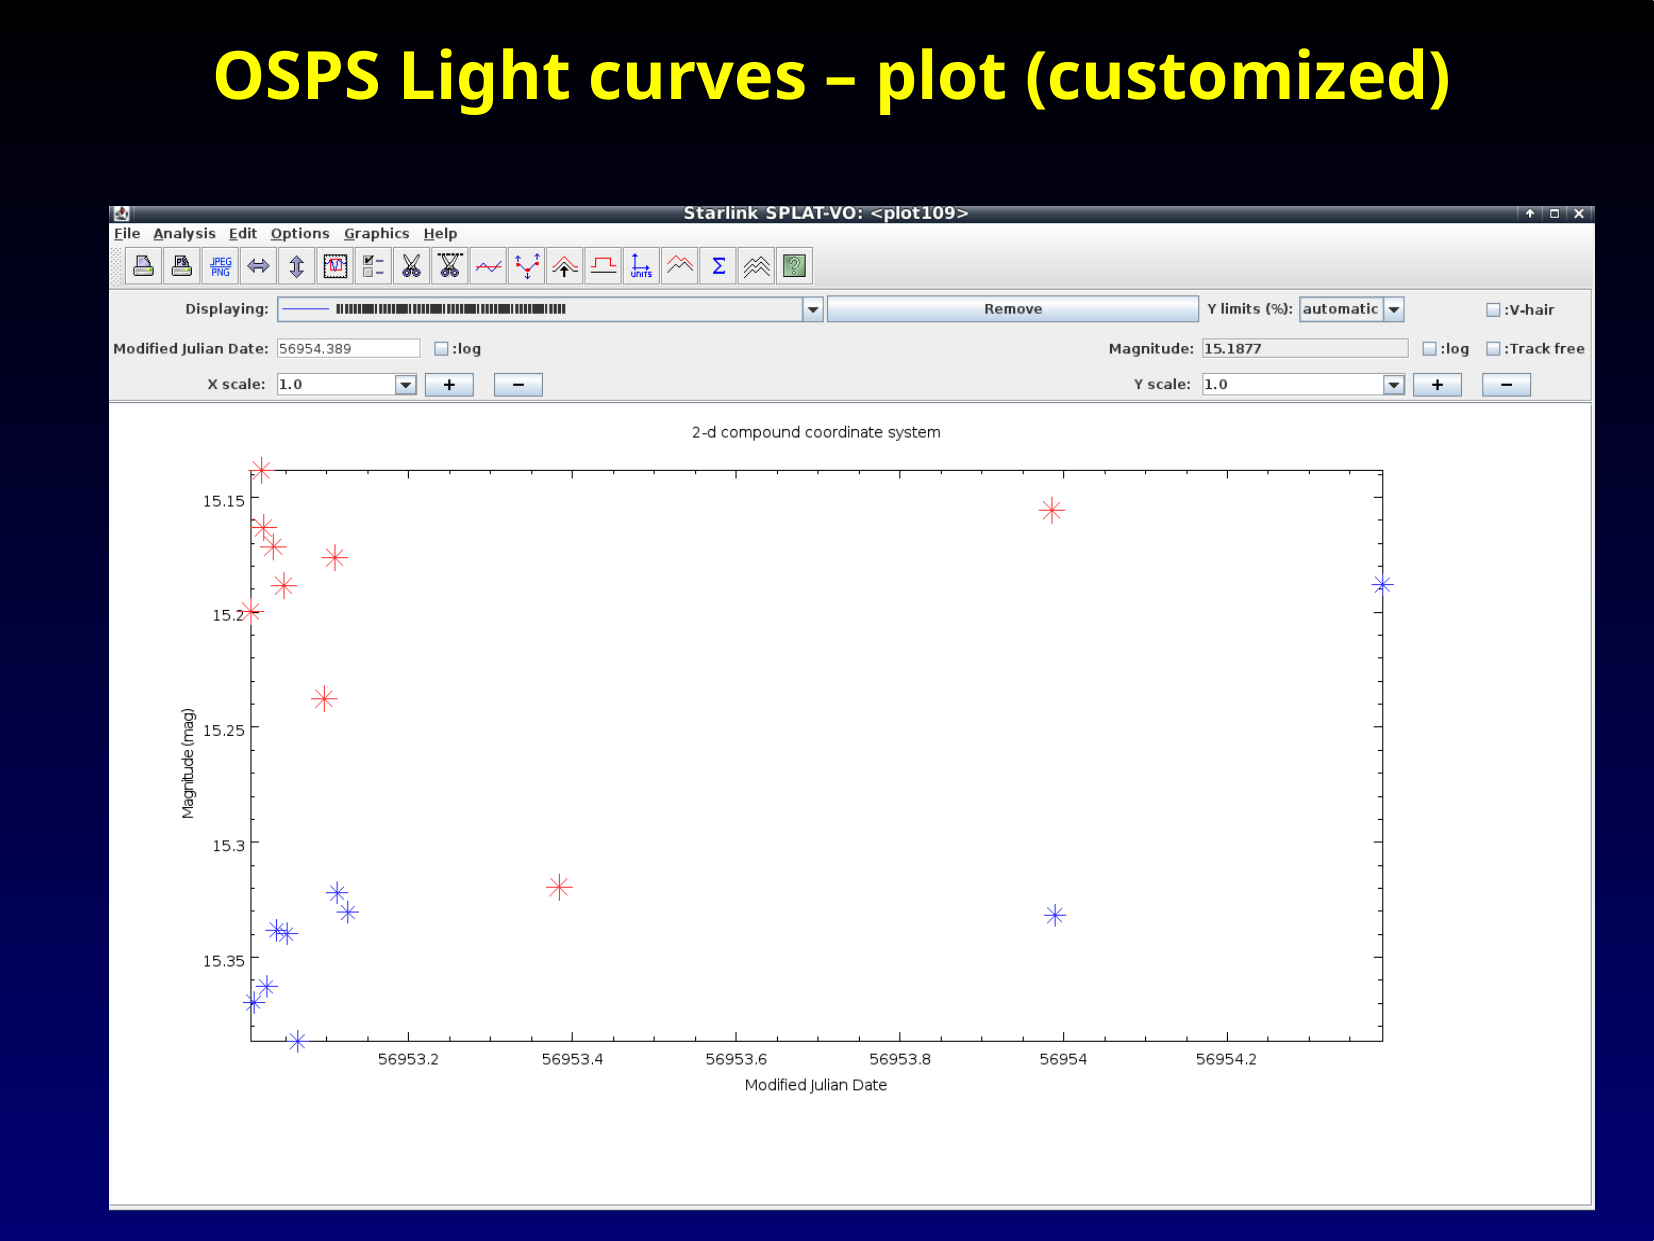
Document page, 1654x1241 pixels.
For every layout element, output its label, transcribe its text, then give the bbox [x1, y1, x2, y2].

title OSPS Light curves – plot (customized) [88, 29, 1577, 119]
picture [109, 206, 1595, 1211]
list [88, 147, 1577, 1229]
